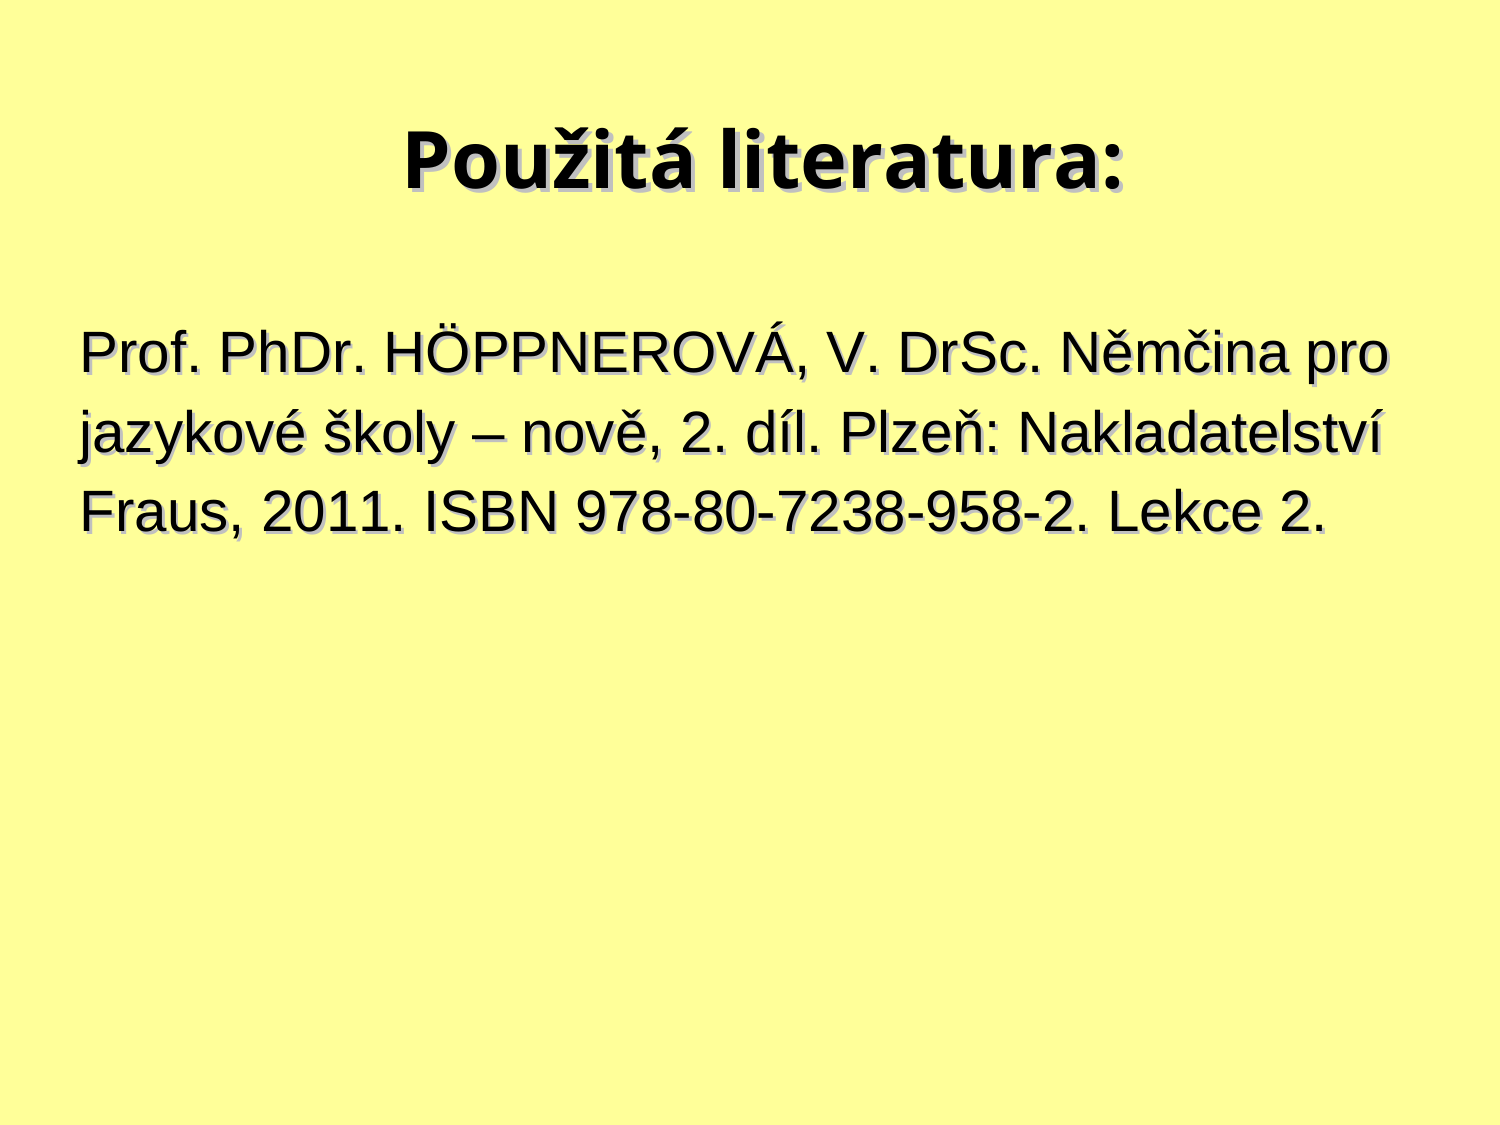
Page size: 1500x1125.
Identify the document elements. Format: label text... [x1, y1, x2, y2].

list Prof. PhDr. HÖPPNEROVÁ, V. DrSc. Němčina pro jazykové školy – nově, 2. díl. Plzeň: Nakladatelství Fraus, 2011. ISBN 978-80-7238-958-2. Lekce 2. [64, 312, 1451, 1000]
title Použitá literatura: [75, 40, 1451, 276]
